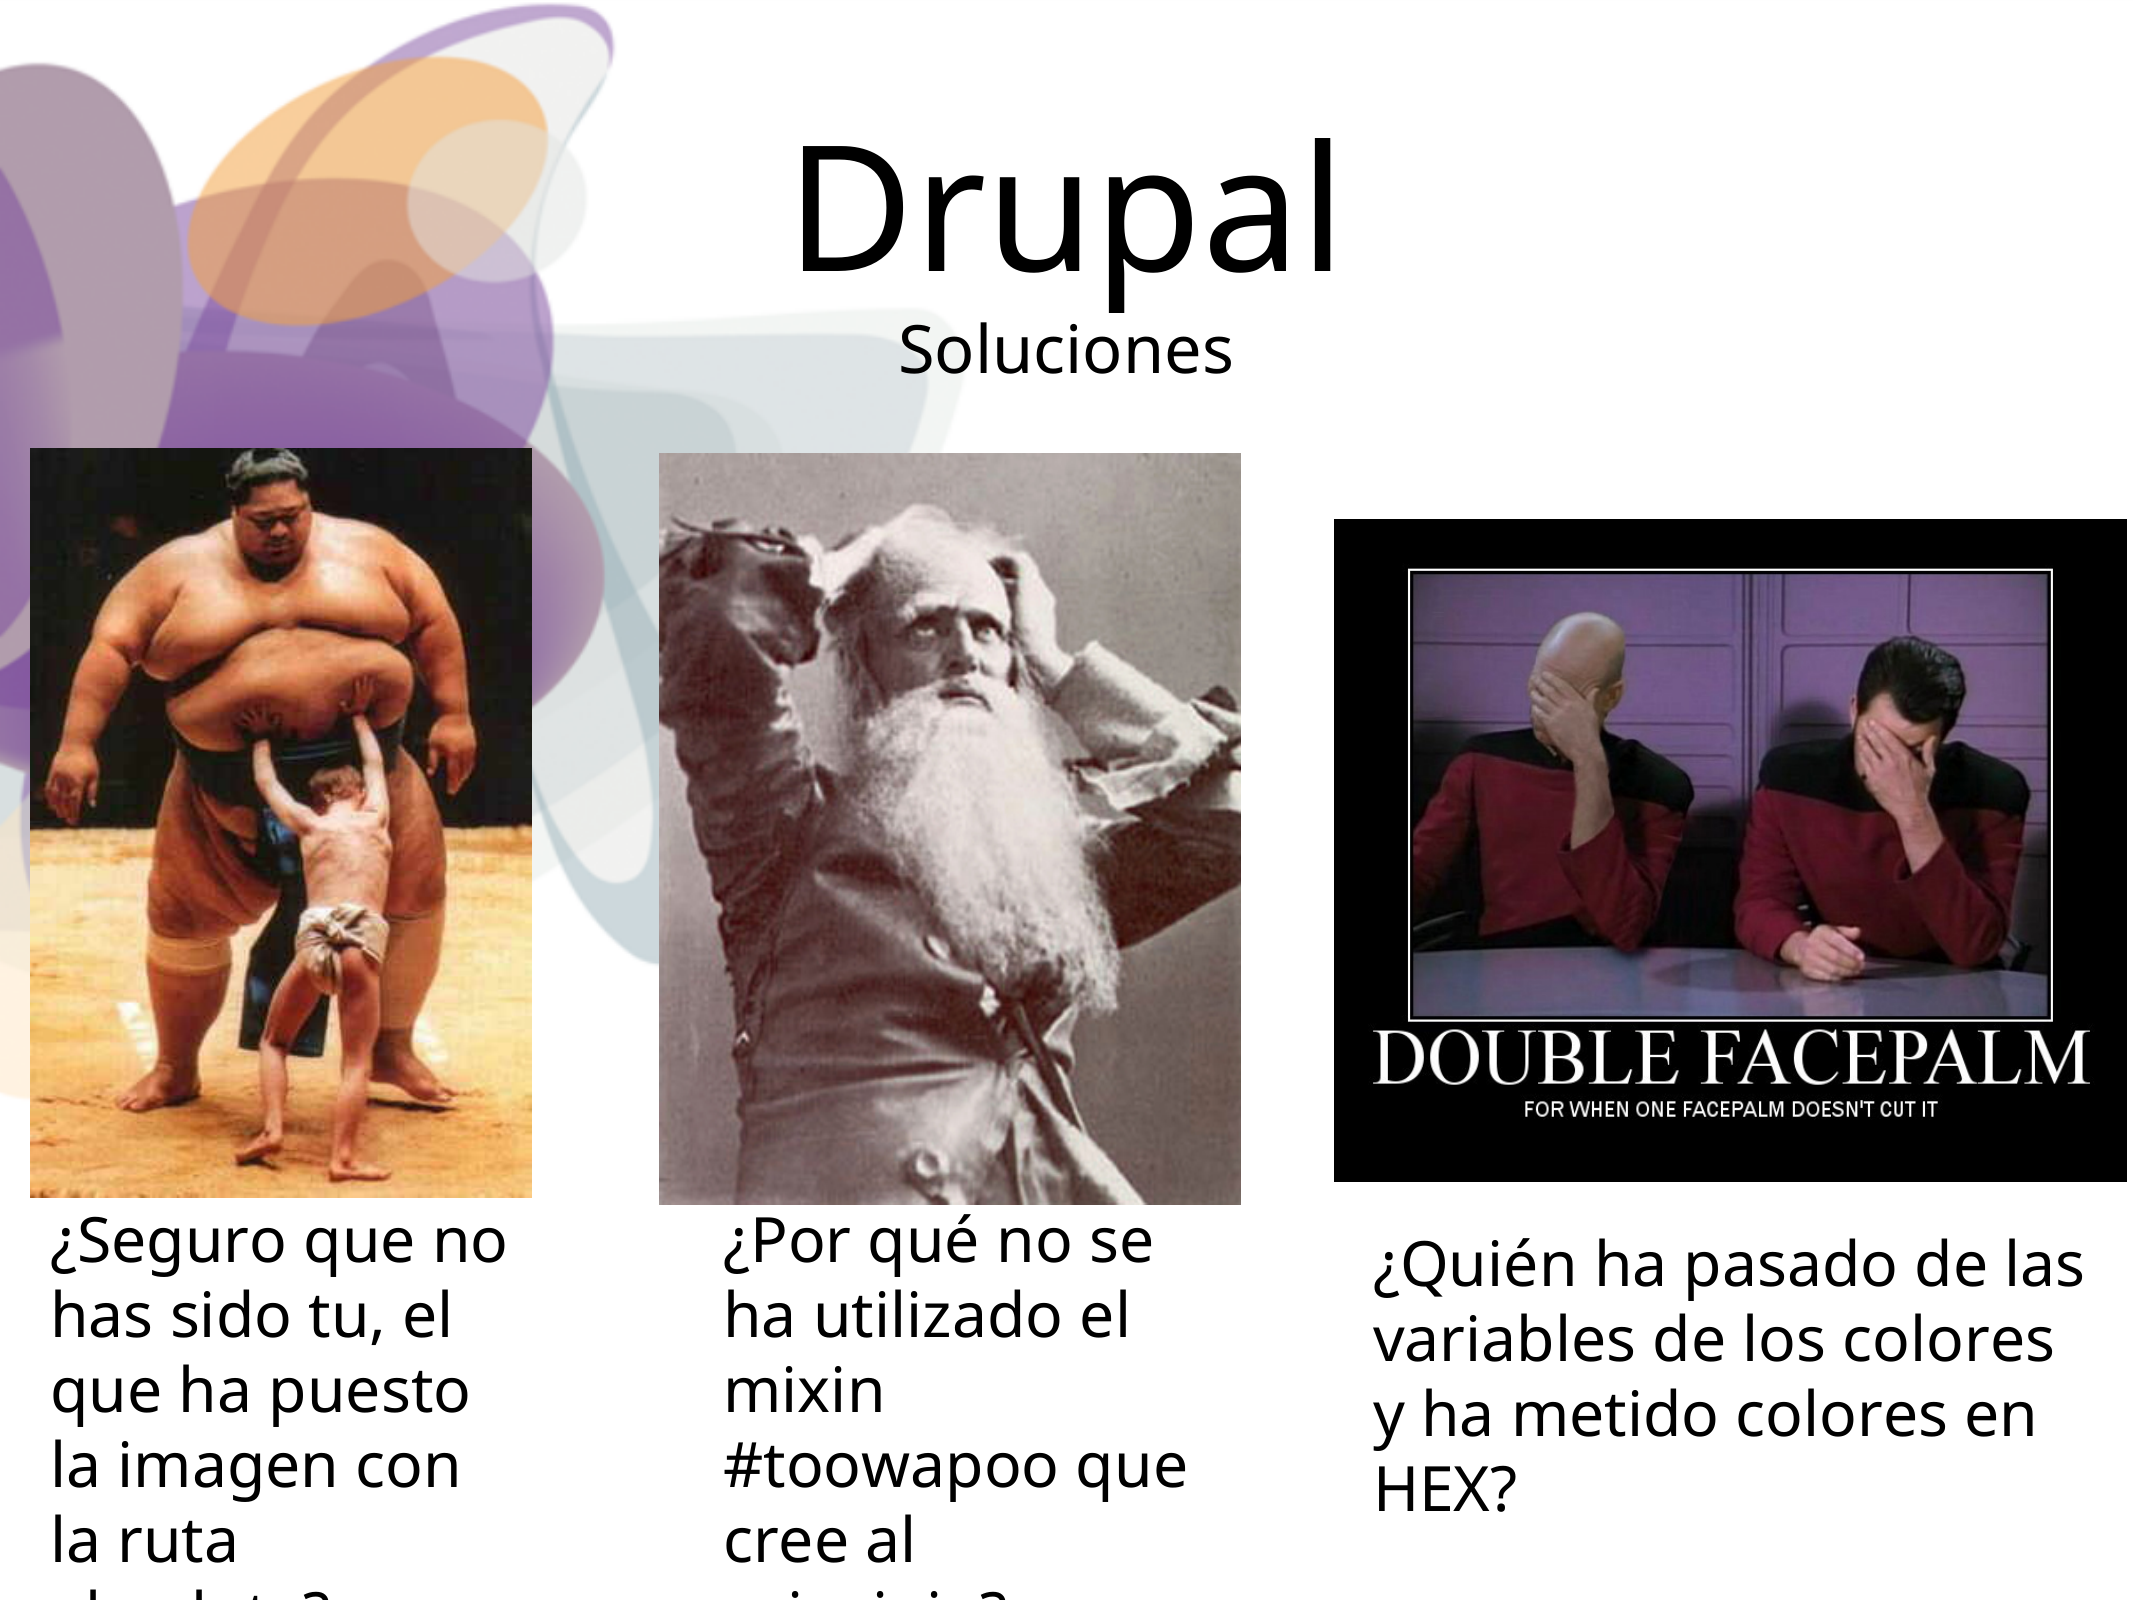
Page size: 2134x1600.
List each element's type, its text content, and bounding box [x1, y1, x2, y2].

text_box Drupal Soluciones [208, 41, 1926, 442]
text_box ¿Seguro que no has sido tu, el que ha puesto la imagen con la ruta absoluta? [35, 1192, 532, 1583]
picture [0, 0, 2134, 1600]
text_box ¿Por qué no se ha utilizado el mixin #toowapoo que cree al principio? [708, 1192, 1205, 1508]
text_box ¿Quién ha pasado de las variables de los colores y ha metido colores en HEX? [1358, 1216, 2115, 1457]
